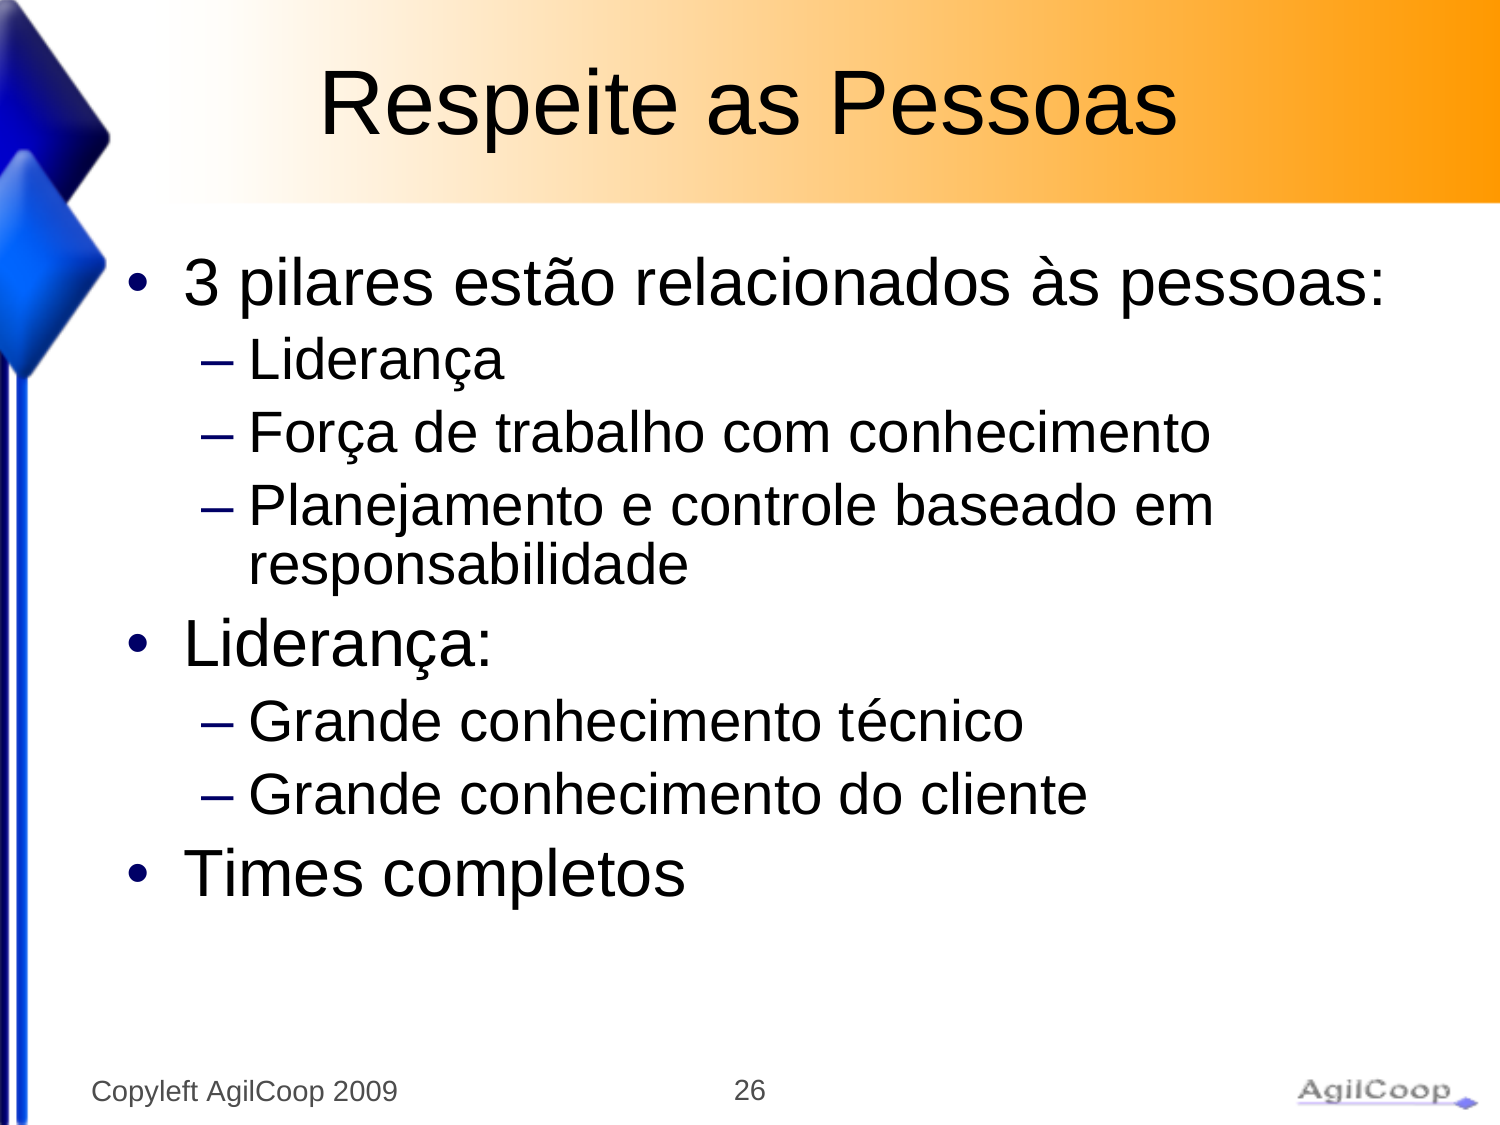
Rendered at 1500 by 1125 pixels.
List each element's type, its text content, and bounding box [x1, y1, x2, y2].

list 3 pilares estão relacionados às pessoas: Liderança Força de trabalho com conhecimento Planejamento e controle baseado em responsabilidade Liderança: Grande conhecimento técnico Grande conhecimento do cliente Times completos [112, 243, 1425, 1006]
picture [0, 0, 1500, 1125]
title Respeite as Pessoas [75, 8, 1426, 197]
